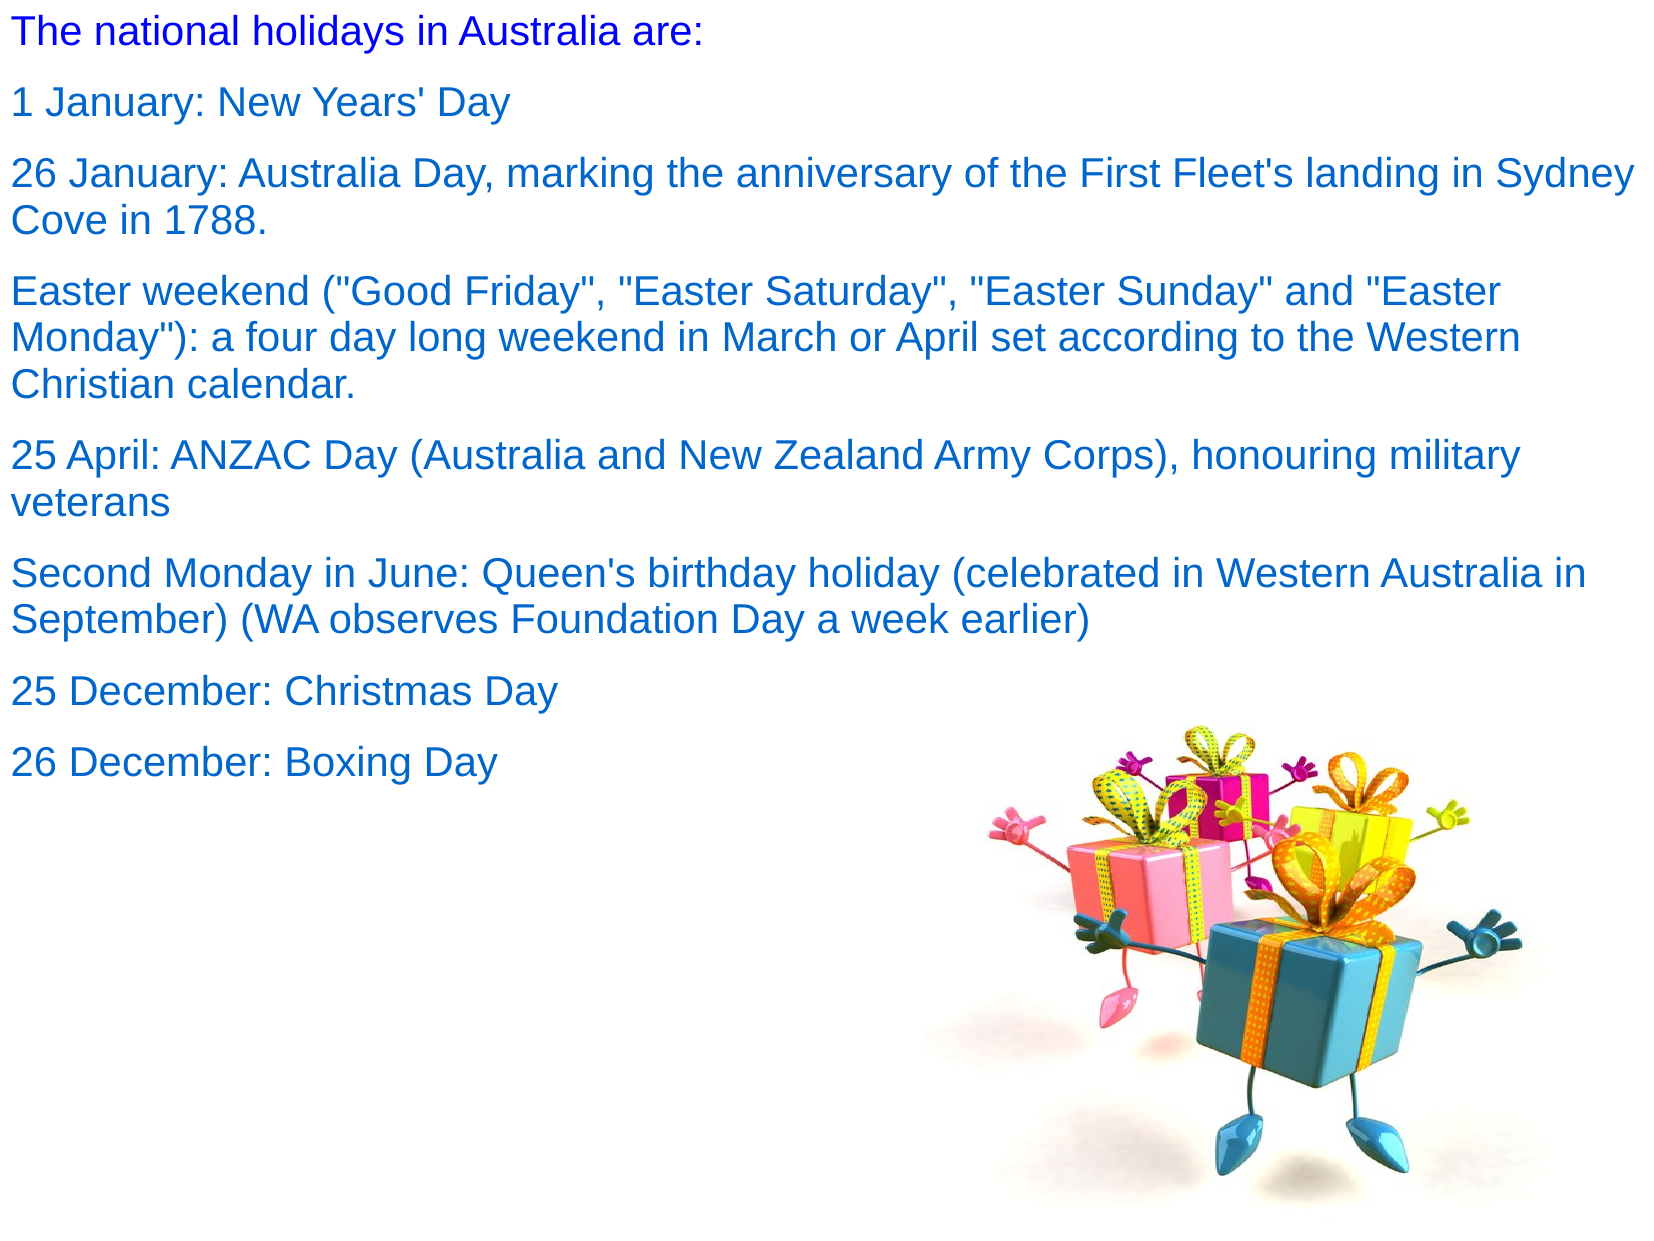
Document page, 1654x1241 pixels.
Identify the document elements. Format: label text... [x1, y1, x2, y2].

picture [885, 708, 1625, 1241]
text_box The national holidays in Australia are: 1 January: New Years' Day 26 January: Australia Day, marking the anniversary of the First Fleet's landing in Sydney Cove in 1788. Easter weekend ("Good Friday", "Easter Saturday", "Easter Sunday" and "Easter Monday"): a four day long weekend in March or April set according to the Western Christian calendar. 25 April: ANZAC Day (Australia and New Zealand Army Corps), honouring military veterans Second Monday in June: Queen's birthday holiday (celebrated in Western Australia in September) (WA observes Foundation Day a week earlier) 25 December: Christmas Day 26 December: Boxing Day [0, 0, 1654, 797]
